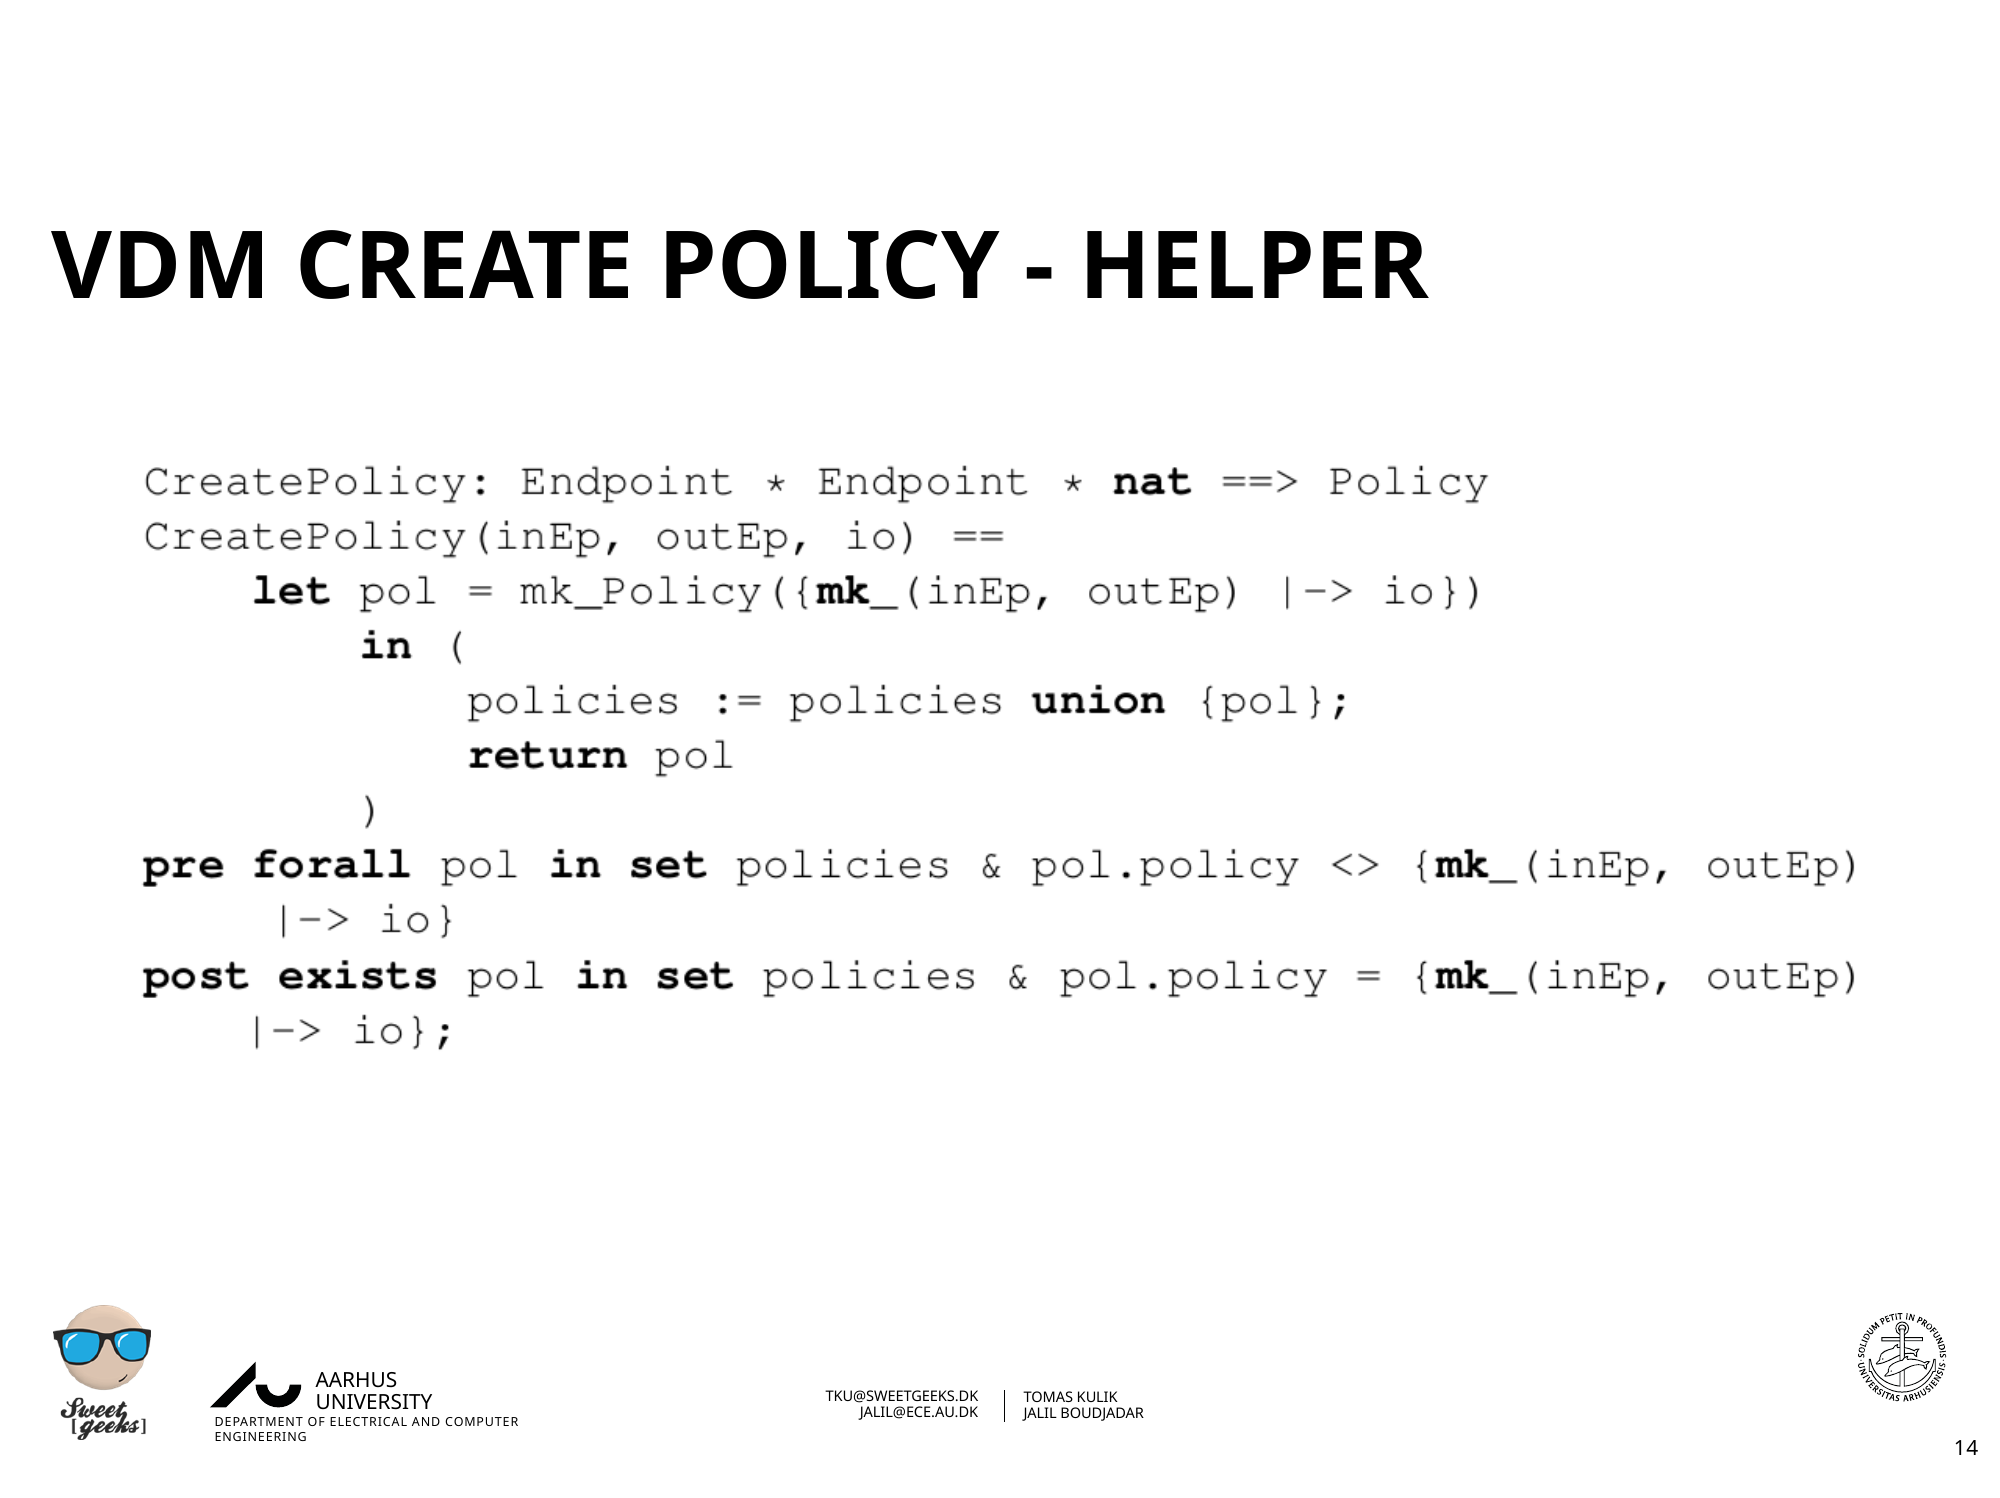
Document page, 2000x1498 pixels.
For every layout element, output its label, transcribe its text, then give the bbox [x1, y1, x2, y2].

picture [53, 1305, 151, 1440]
text_box VDM Create policy - helper [51, 32, 1948, 319]
picture [139, 452, 1876, 1059]
slide_number <number> [1937, 1437, 1979, 1463]
